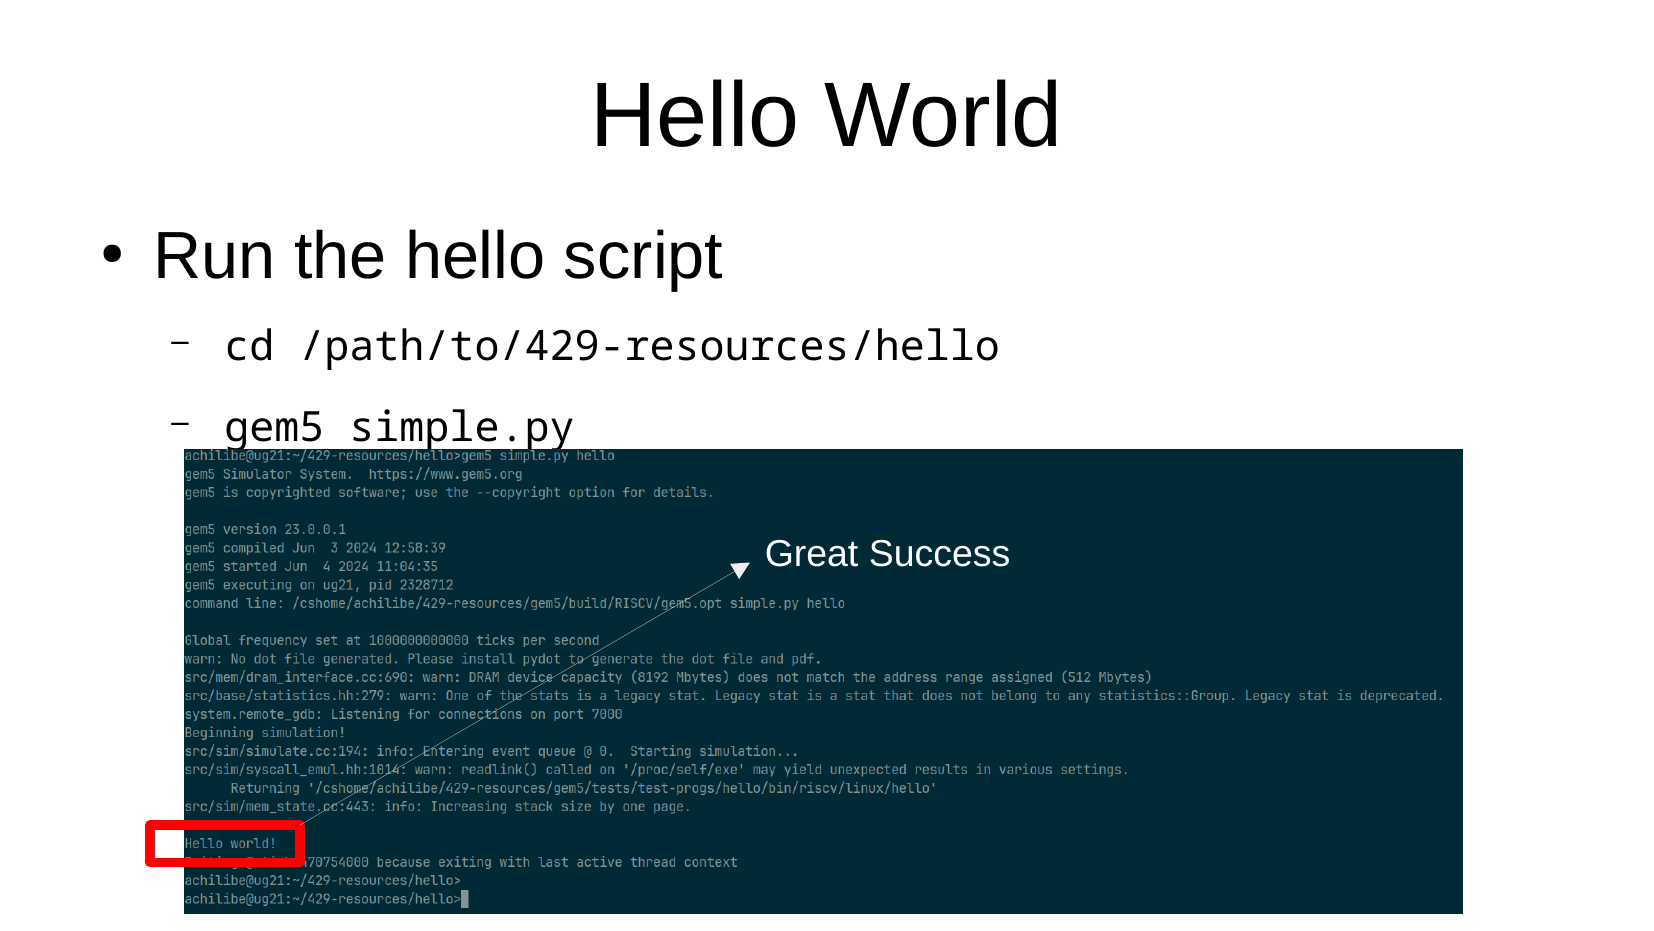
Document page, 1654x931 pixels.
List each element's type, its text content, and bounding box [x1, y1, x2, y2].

picture [352, 786, 360, 792]
picture [252, 712, 260, 718]
picture [232, 654, 237, 663]
picture [543, 488, 548, 498]
picture [431, 472, 439, 478]
picture [237, 546, 245, 552]
picture [204, 525, 212, 533]
picture [465, 472, 471, 480]
picture [557, 786, 563, 794]
picture [543, 749, 548, 757]
picture [544, 601, 552, 607]
text_box Great Success [750, 525, 1051, 582]
picture [475, 472, 483, 478]
picture [259, 804, 268, 810]
picture [440, 472, 452, 478]
picture [805, 654, 813, 663]
picture [204, 601, 214, 607]
picture [239, 472, 248, 478]
picture [229, 675, 237, 681]
picture [490, 673, 498, 681]
picture [216, 675, 225, 681]
picture [204, 562, 212, 570]
picture [567, 786, 575, 792]
list Run the hello script cd /path/to/429-resources/hello gem5 simple.py [82, 217, 1571, 758]
title Hello World [82, 37, 1571, 193]
picture [474, 453, 483, 459]
picture [462, 891, 468, 907]
picture [329, 601, 337, 607]
picture [296, 712, 302, 720]
picture [543, 654, 548, 663]
picture [1100, 673, 1105, 681]
